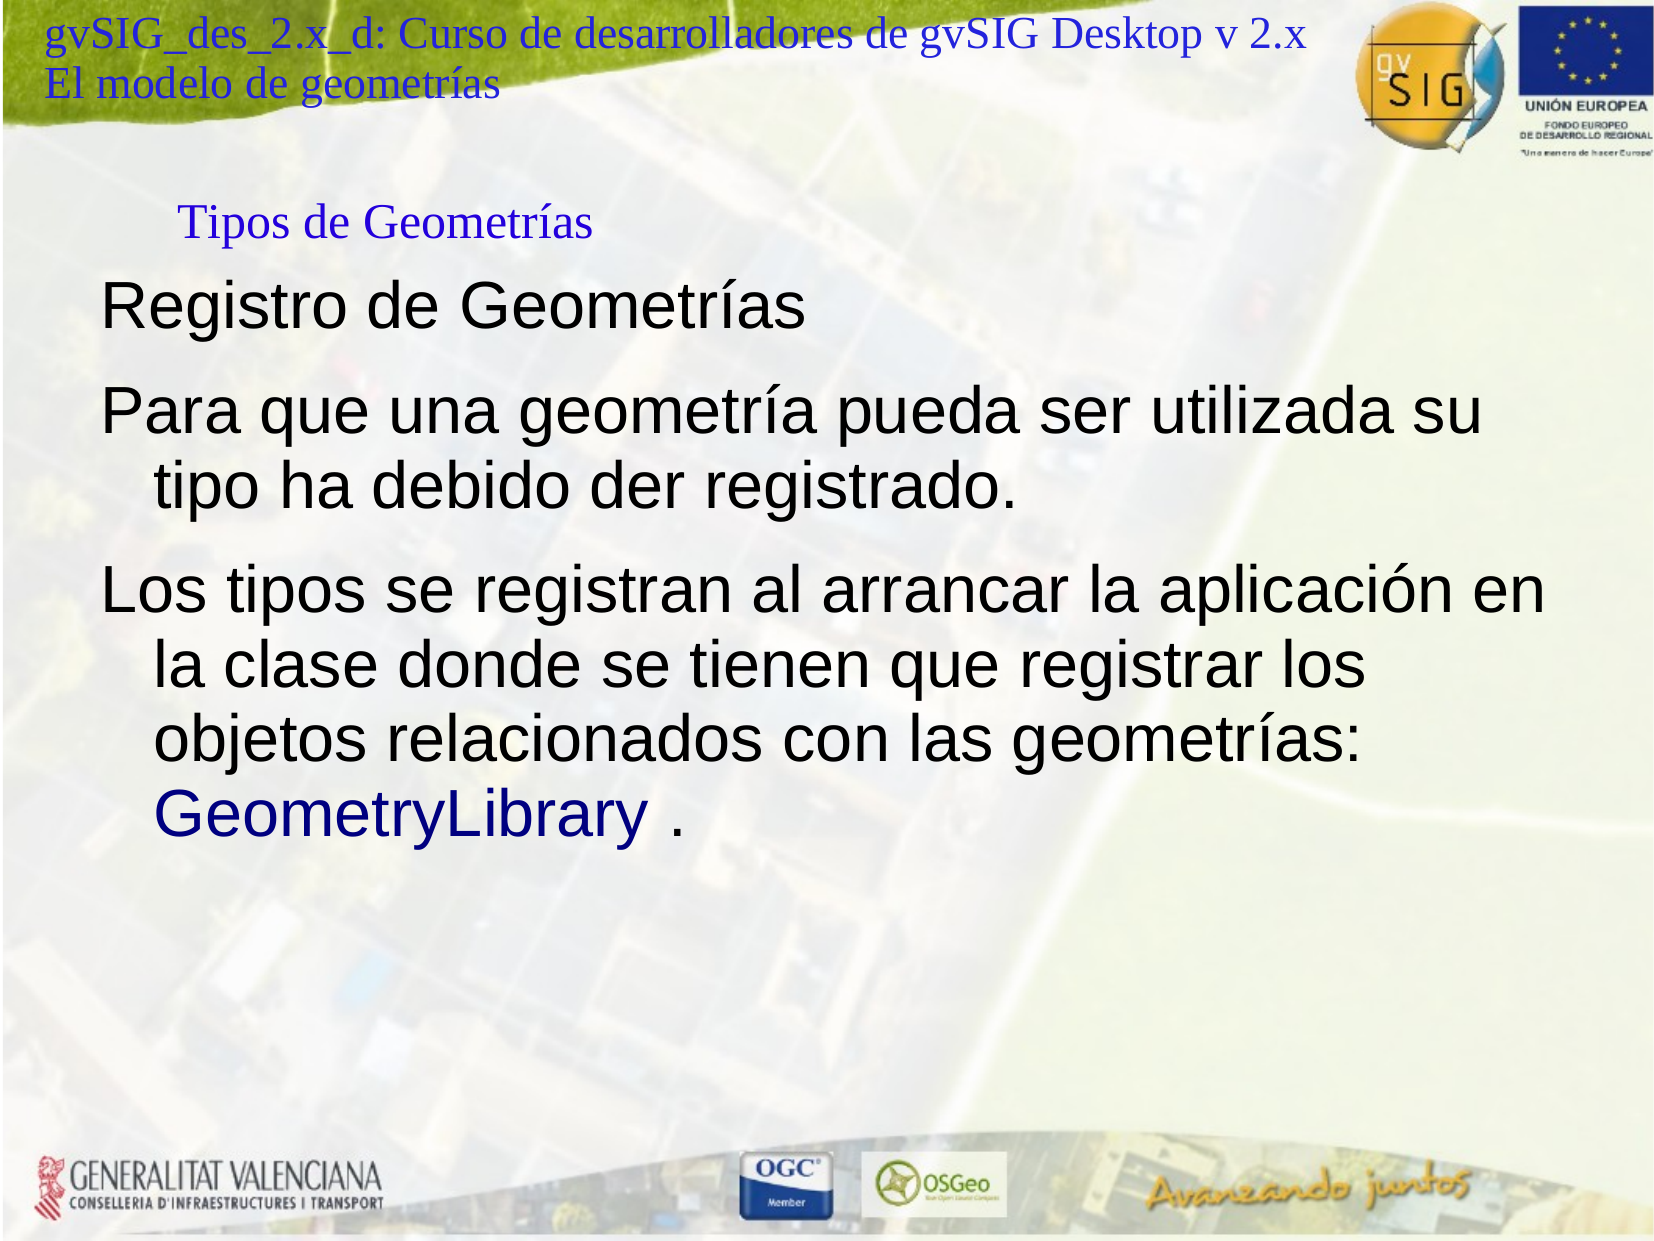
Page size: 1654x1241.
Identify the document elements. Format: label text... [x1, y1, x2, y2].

list Registro de Geometrías Para que una geometría pueda ser utilizada su tipo ha debido der registrado. Los tipos se registran al arrancar la aplicación en la clase donde se tienen que registrar los objetos relacionados con las geometrías: GeometryLibrary . [82, 268, 1571, 956]
picture [2, 0, 1654, 1241]
title Tipos de Geometrías [177, 95, 1329, 347]
